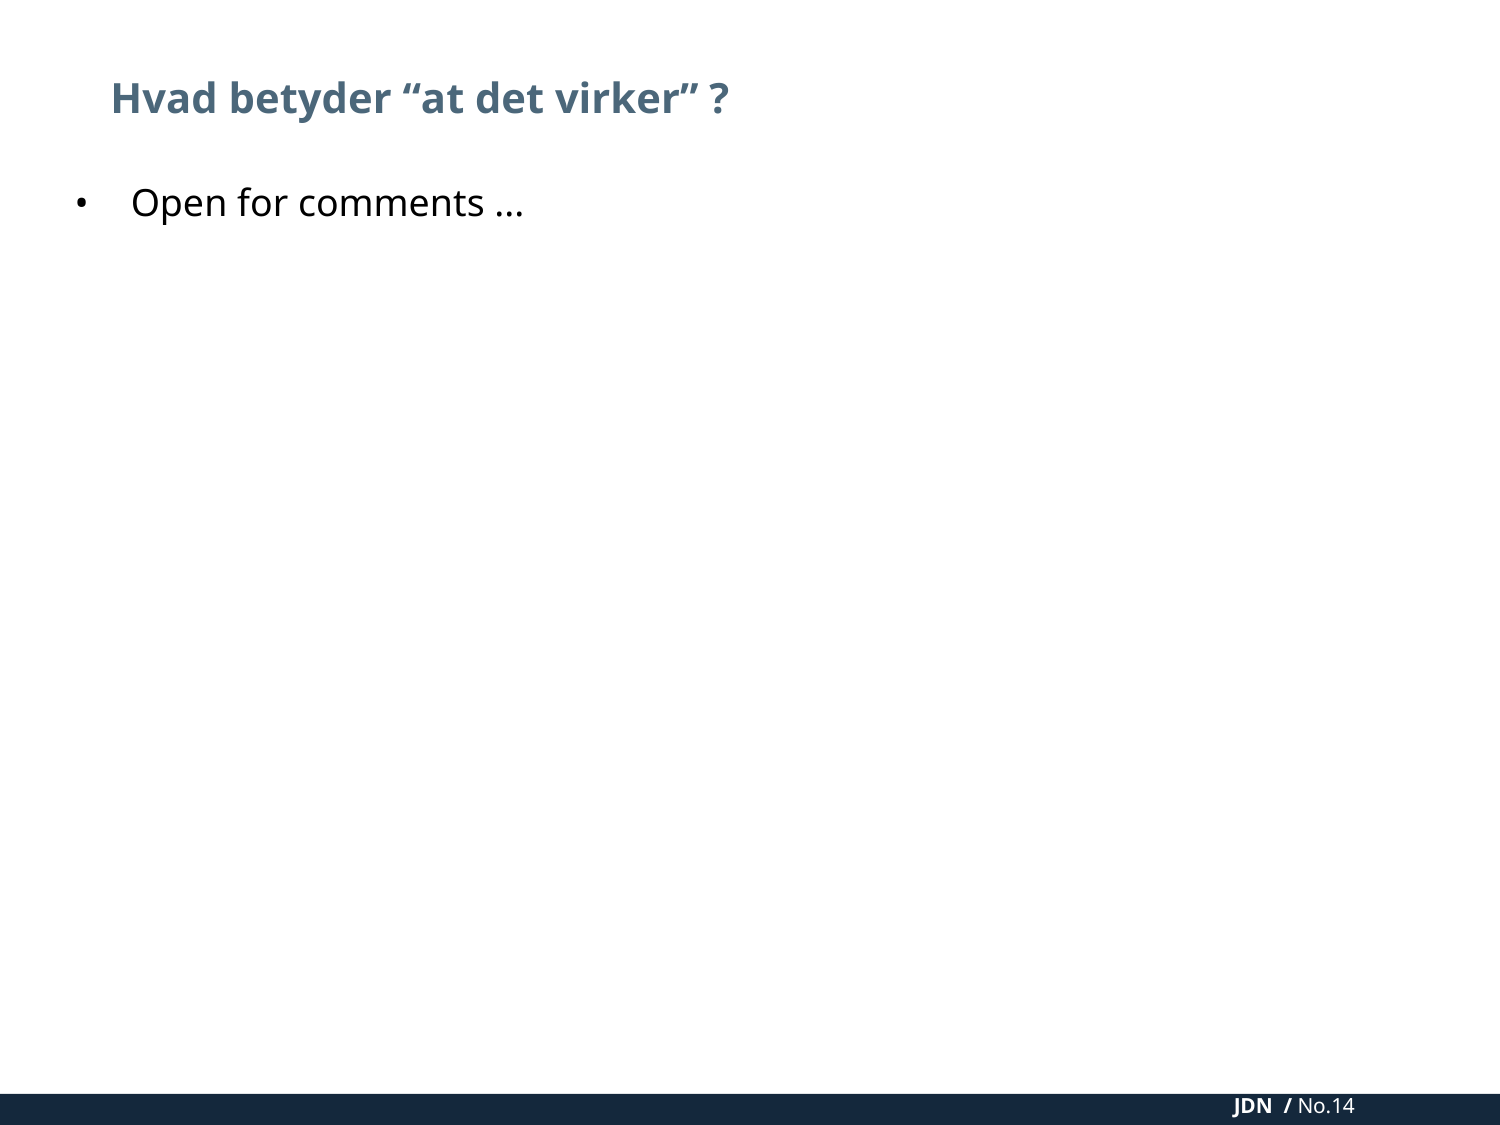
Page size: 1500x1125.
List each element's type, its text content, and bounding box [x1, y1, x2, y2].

title Hvad betyder “at det virker” ? [95, 40, 1444, 154]
list Open for comments ... [68, 176, 1462, 1094]
